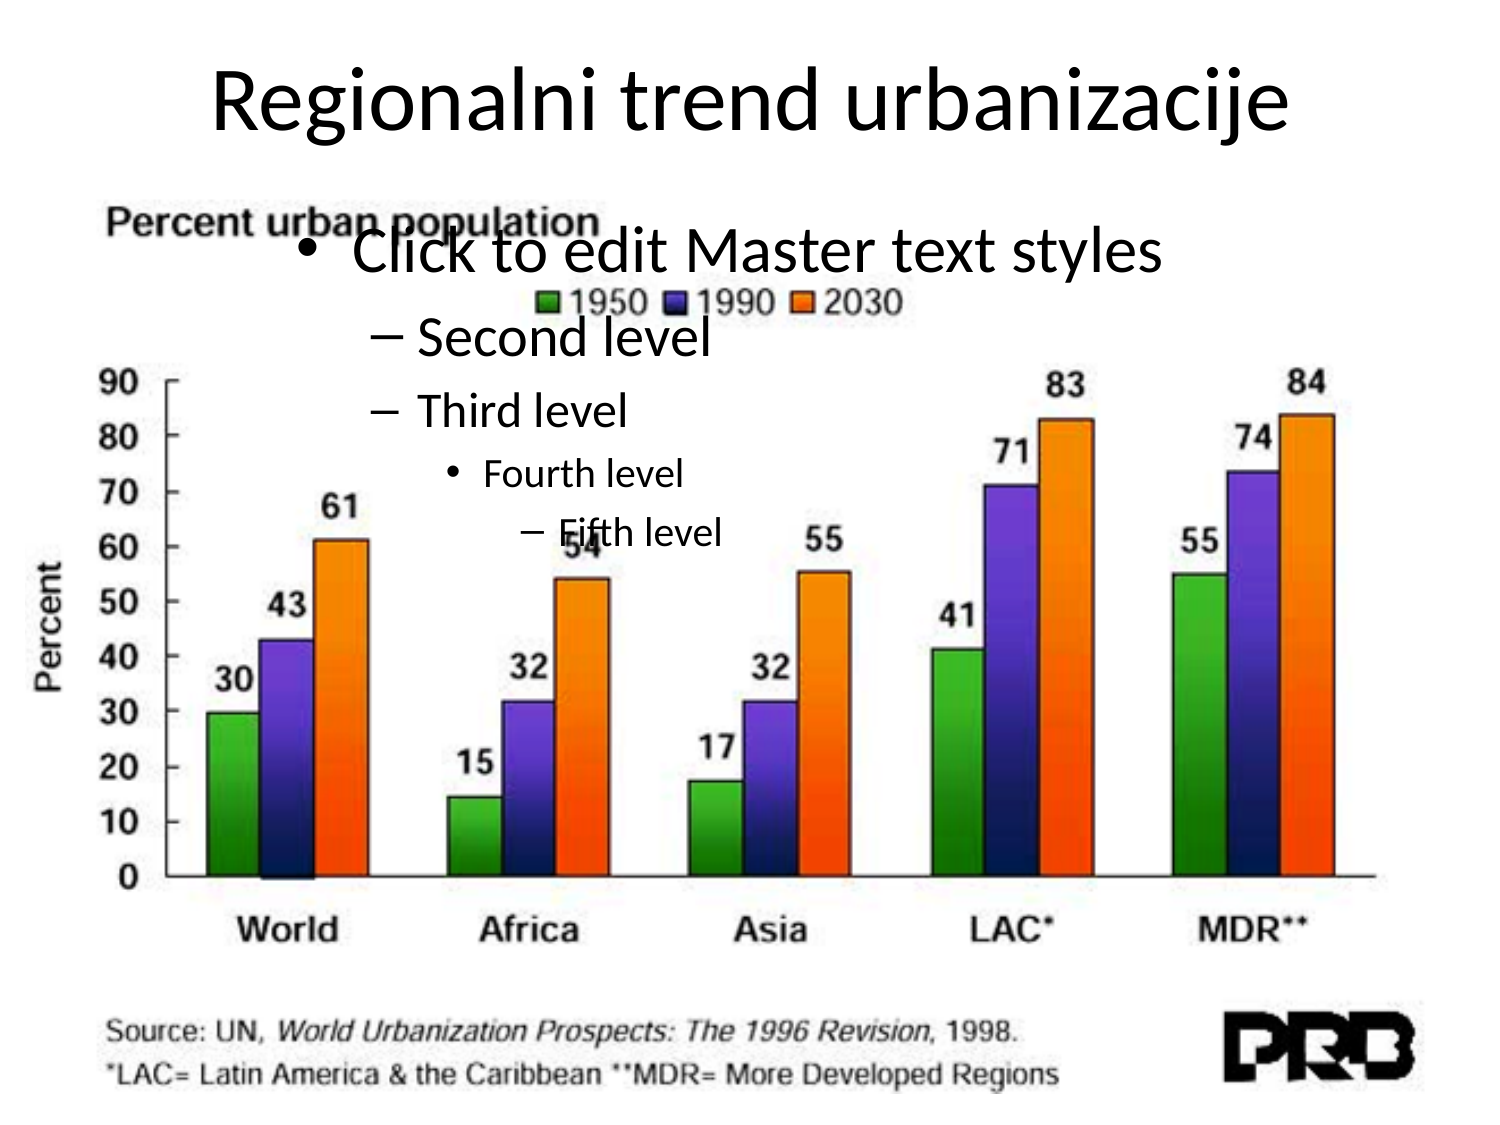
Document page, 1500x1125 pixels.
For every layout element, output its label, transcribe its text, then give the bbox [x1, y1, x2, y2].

title Regionalni trend urbanizacije [76, 0, 1427, 188]
picture [25, 198, 1436, 1094]
